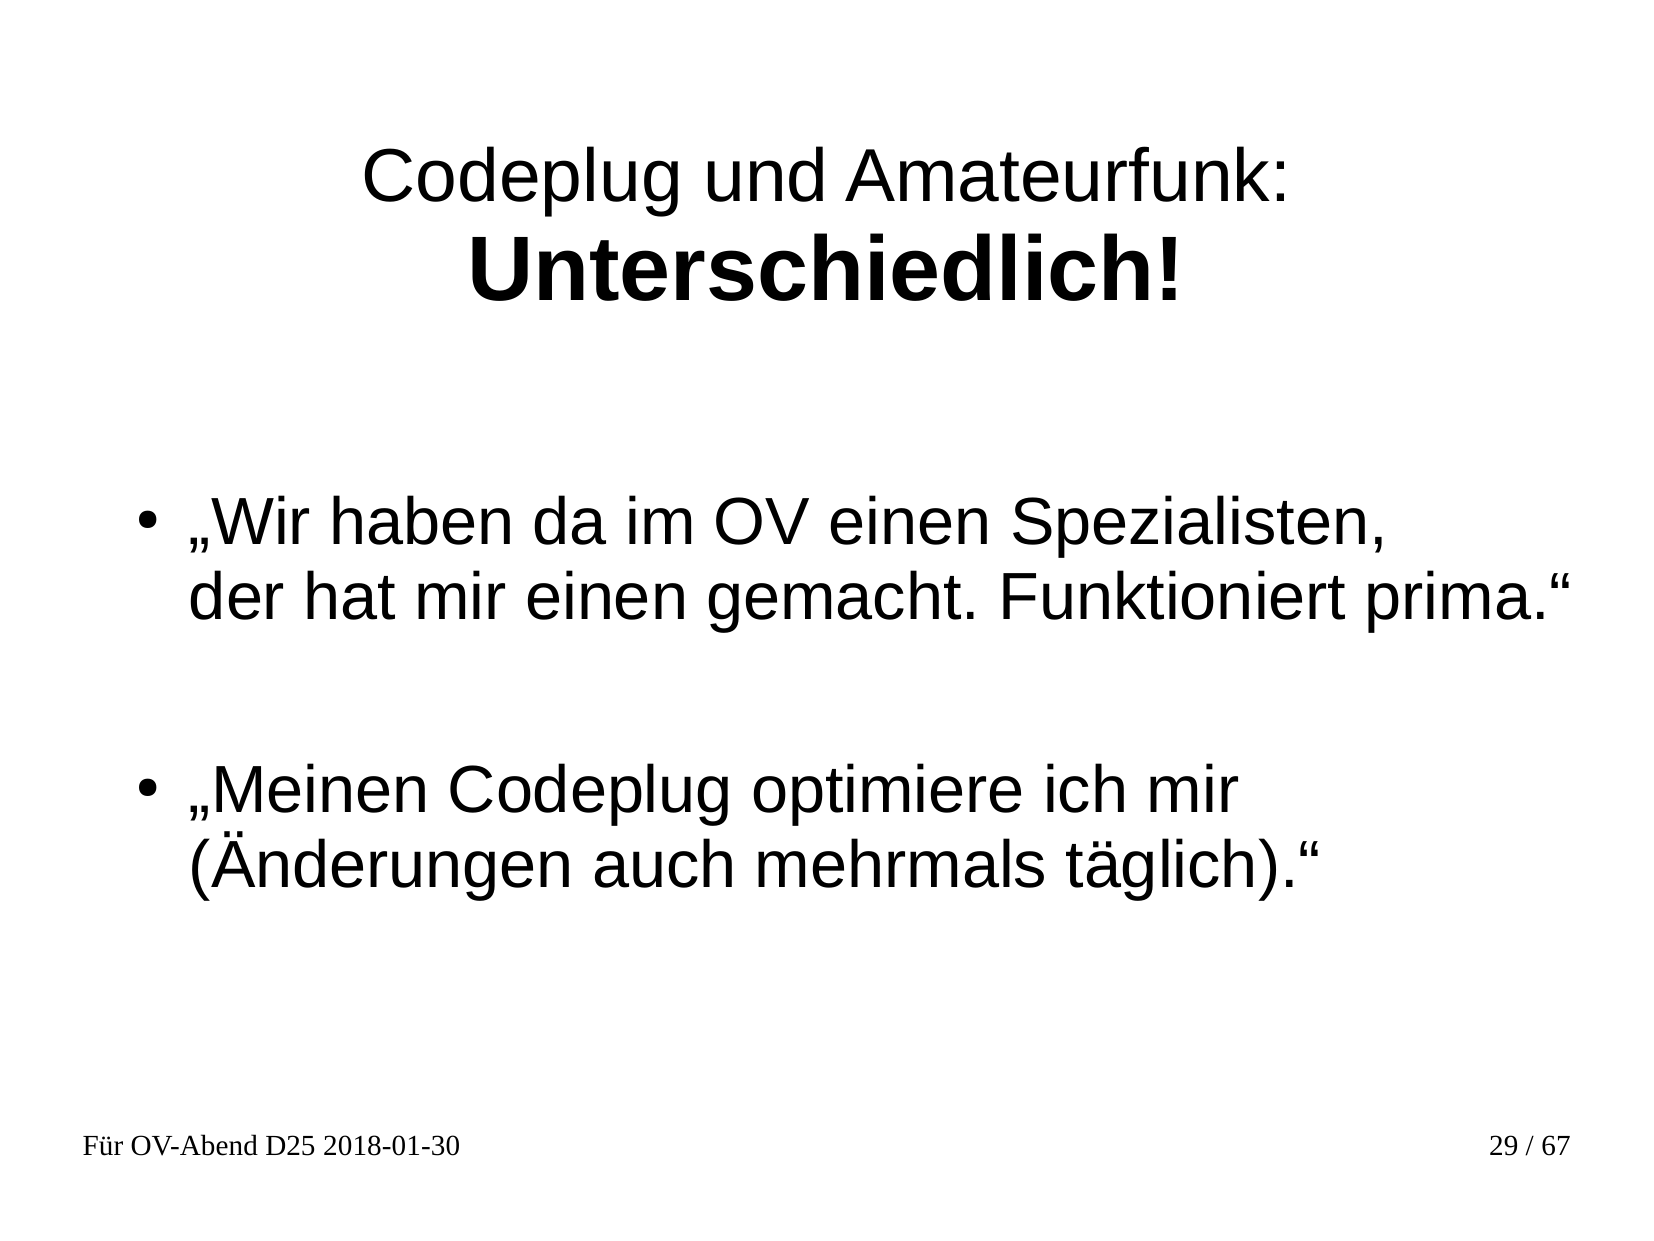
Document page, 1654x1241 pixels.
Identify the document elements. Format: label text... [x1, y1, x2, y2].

title Codeplug und Amateurfunk: Unterschiedlich! [82, 123, 1571, 331]
list „Wir haben da im OV einen Spezialisten, der hat mir einen gemacht. Funktioniert prima.“ „Meinen Codeplug optimiere ich mir (Änderungen auch mehrmals täglich).“ [118, 484, 1607, 1099]
